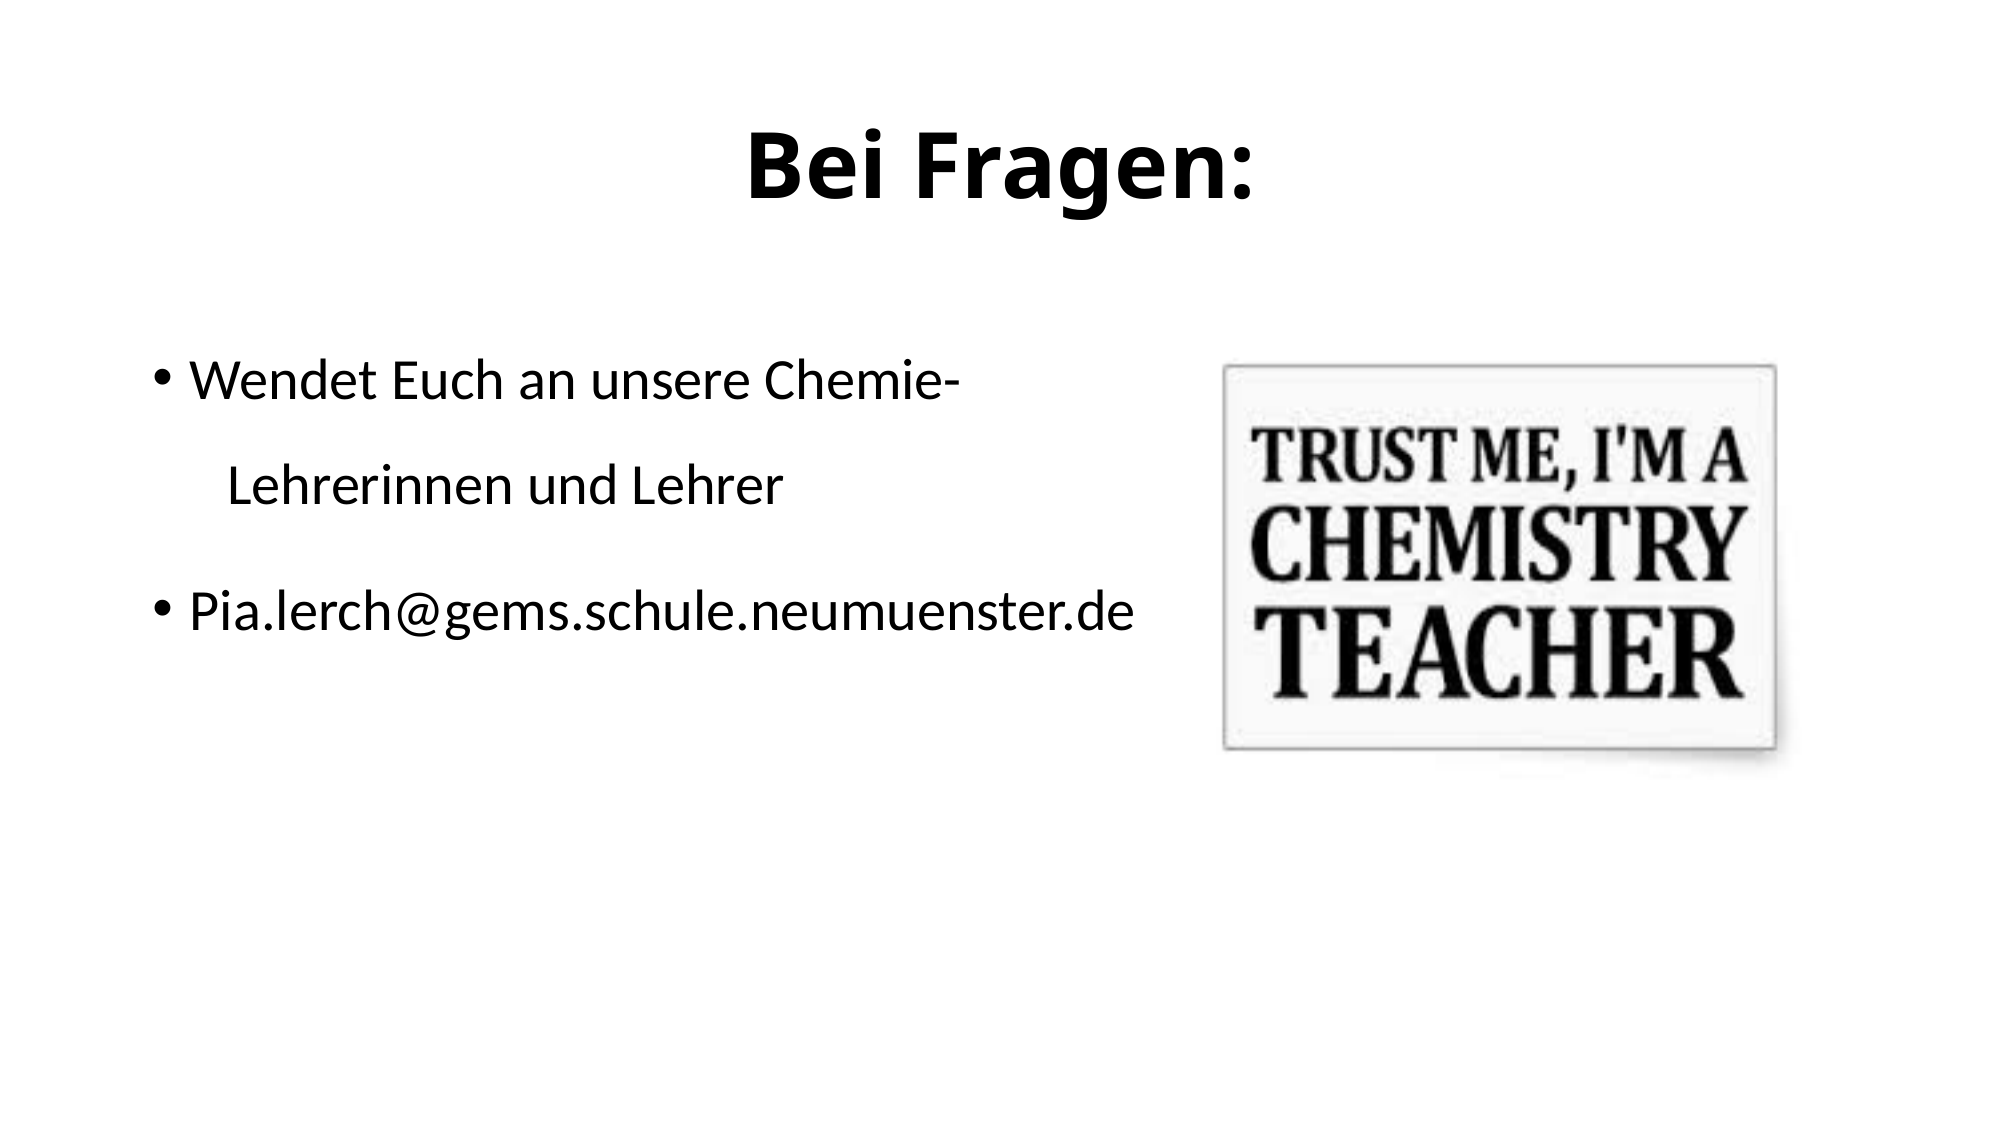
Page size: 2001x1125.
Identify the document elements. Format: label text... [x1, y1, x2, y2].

picture [1202, 211, 1802, 906]
list Wendet Euch an unsere Chemie-Lehrerinnen und Lehrer Pia.lerch@gems.schule.neumuenster.de [137, 299, 1171, 1014]
title Bei Fragen: [137, 59, 1863, 278]
